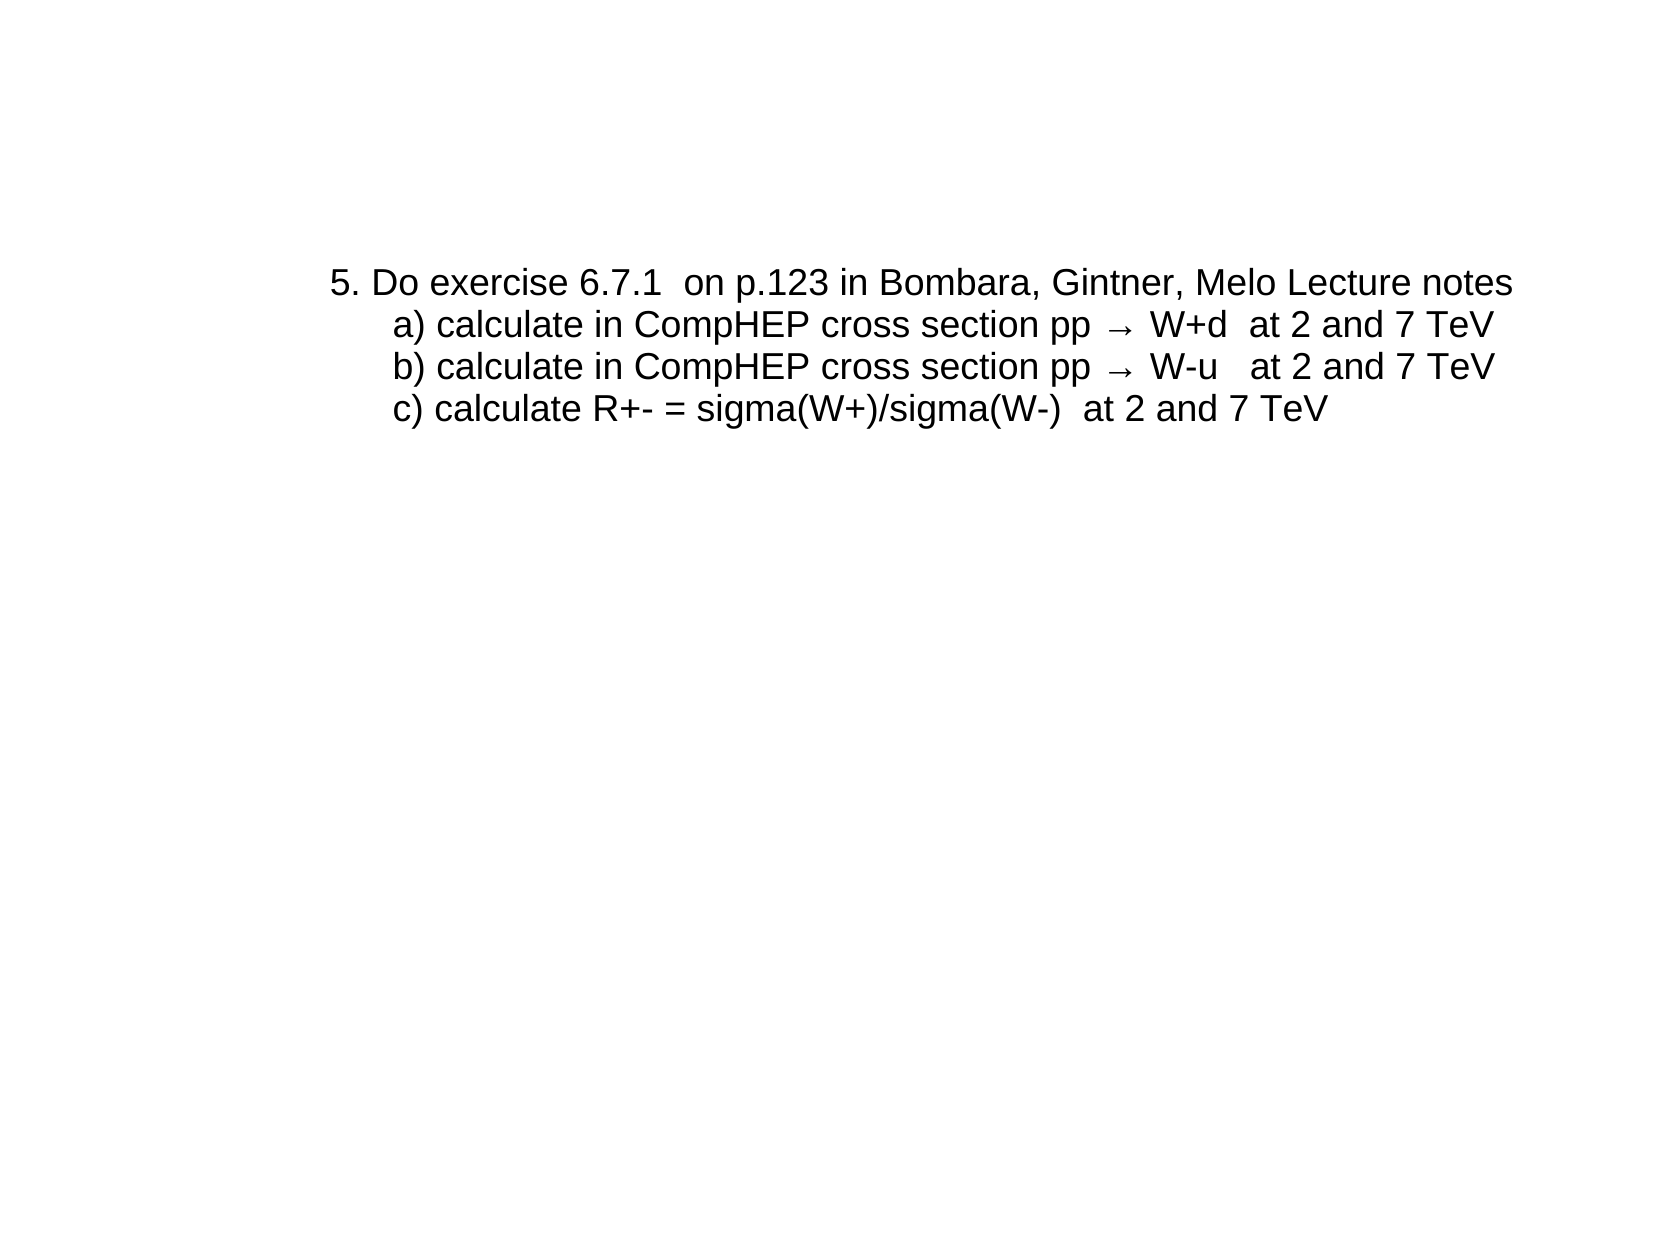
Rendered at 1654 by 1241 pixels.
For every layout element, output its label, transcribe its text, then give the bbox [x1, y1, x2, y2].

text_box 5. Do exercise 6.7.1 on p.123 in Bombara, Gintner, Melo Lecture notes a) calculate in CompHEP cross section pp → W+d at 2 and 7 TeV b) calculate in CompHEP cross section pp → W-u at 2 and 7 TeV c) calculate R+- = sigma(W+)/sigma(W-) at 2 and 7 TeV [315, 255, 1529, 521]
